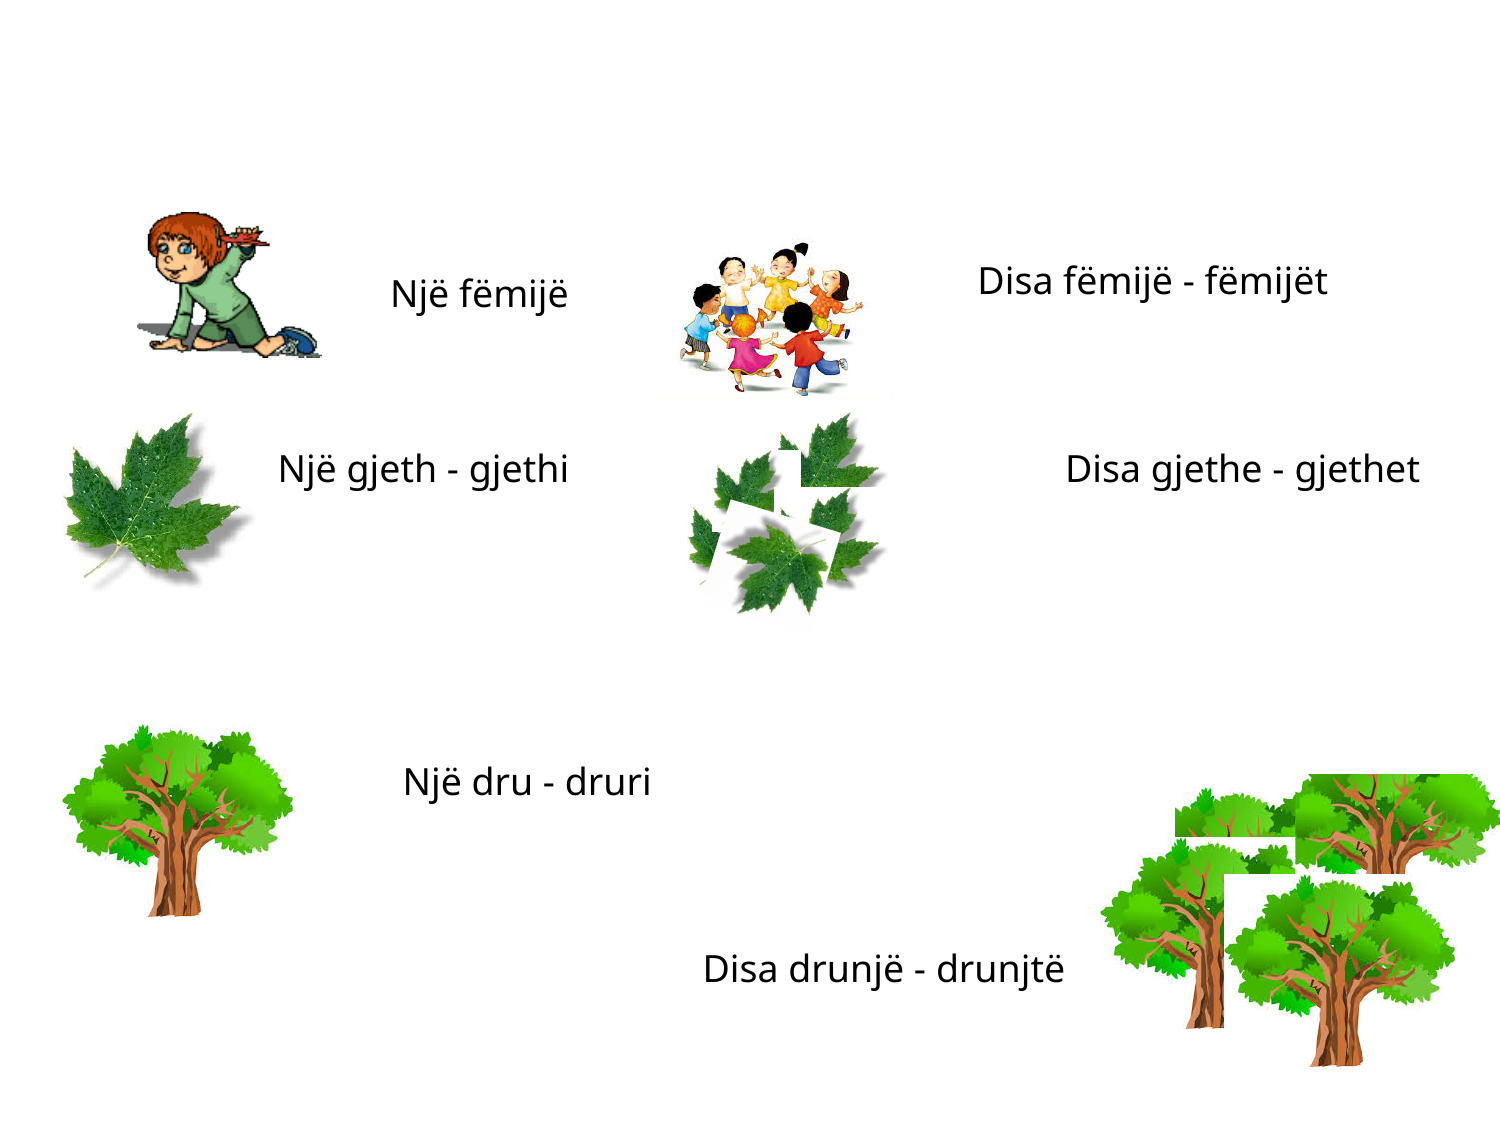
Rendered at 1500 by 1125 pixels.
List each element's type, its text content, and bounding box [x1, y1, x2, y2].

picture [650, 237, 893, 399]
picture [1100, 774, 1500, 1067]
text_box Disa drunjë - drunjtë [687, 937, 1067, 999]
text_box Një gjeth - gjethi [262, 437, 569, 499]
picture [687, 412, 890, 636]
text_box Disa gjethe - gjethet [1050, 437, 1411, 499]
text_box Disa fëmijë - fëmijët [962, 249, 1326, 311]
text_box Një fëmijë [375, 262, 576, 324]
picture [62, 724, 293, 917]
picture [62, 412, 258, 595]
text_box Një dru - druri [387, 750, 666, 811]
picture [137, 212, 322, 358]
